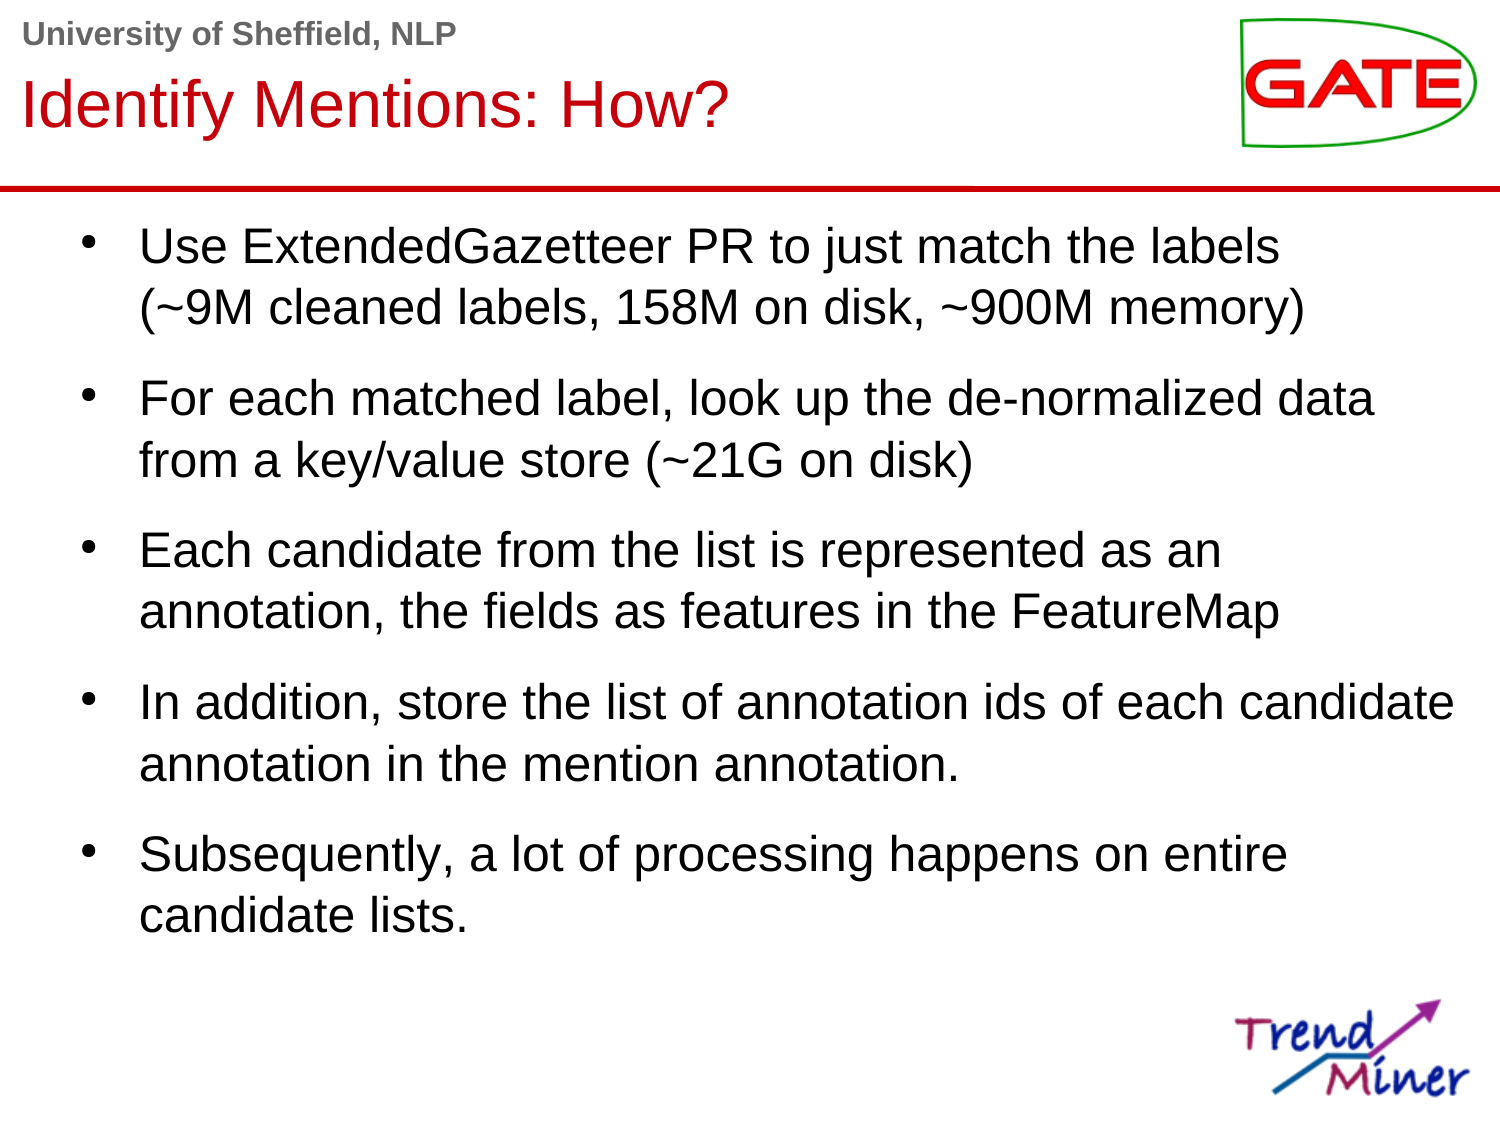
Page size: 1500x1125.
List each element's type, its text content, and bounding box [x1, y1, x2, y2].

picture [1204, 992, 1496, 1118]
list Use ExtendedGazetteer PR to just match the labels (~9M cleaned labels, 158M on disk, ~900M memory) For each matched label, look up the de-normalized data from a key/value store (~21G on disk) Each candidate from the list is represented as an annotation, the fields as features in the FeatureMap In addition, store the list of annotation ids of each candidate annotation in the mention annotation. Subsequently, a lot of processing happens on entire candidate lists. [23, 212, 1477, 1063]
picture [1240, 18, 1477, 148]
title Identify Mentions: How? [20, 45, 1240, 166]
